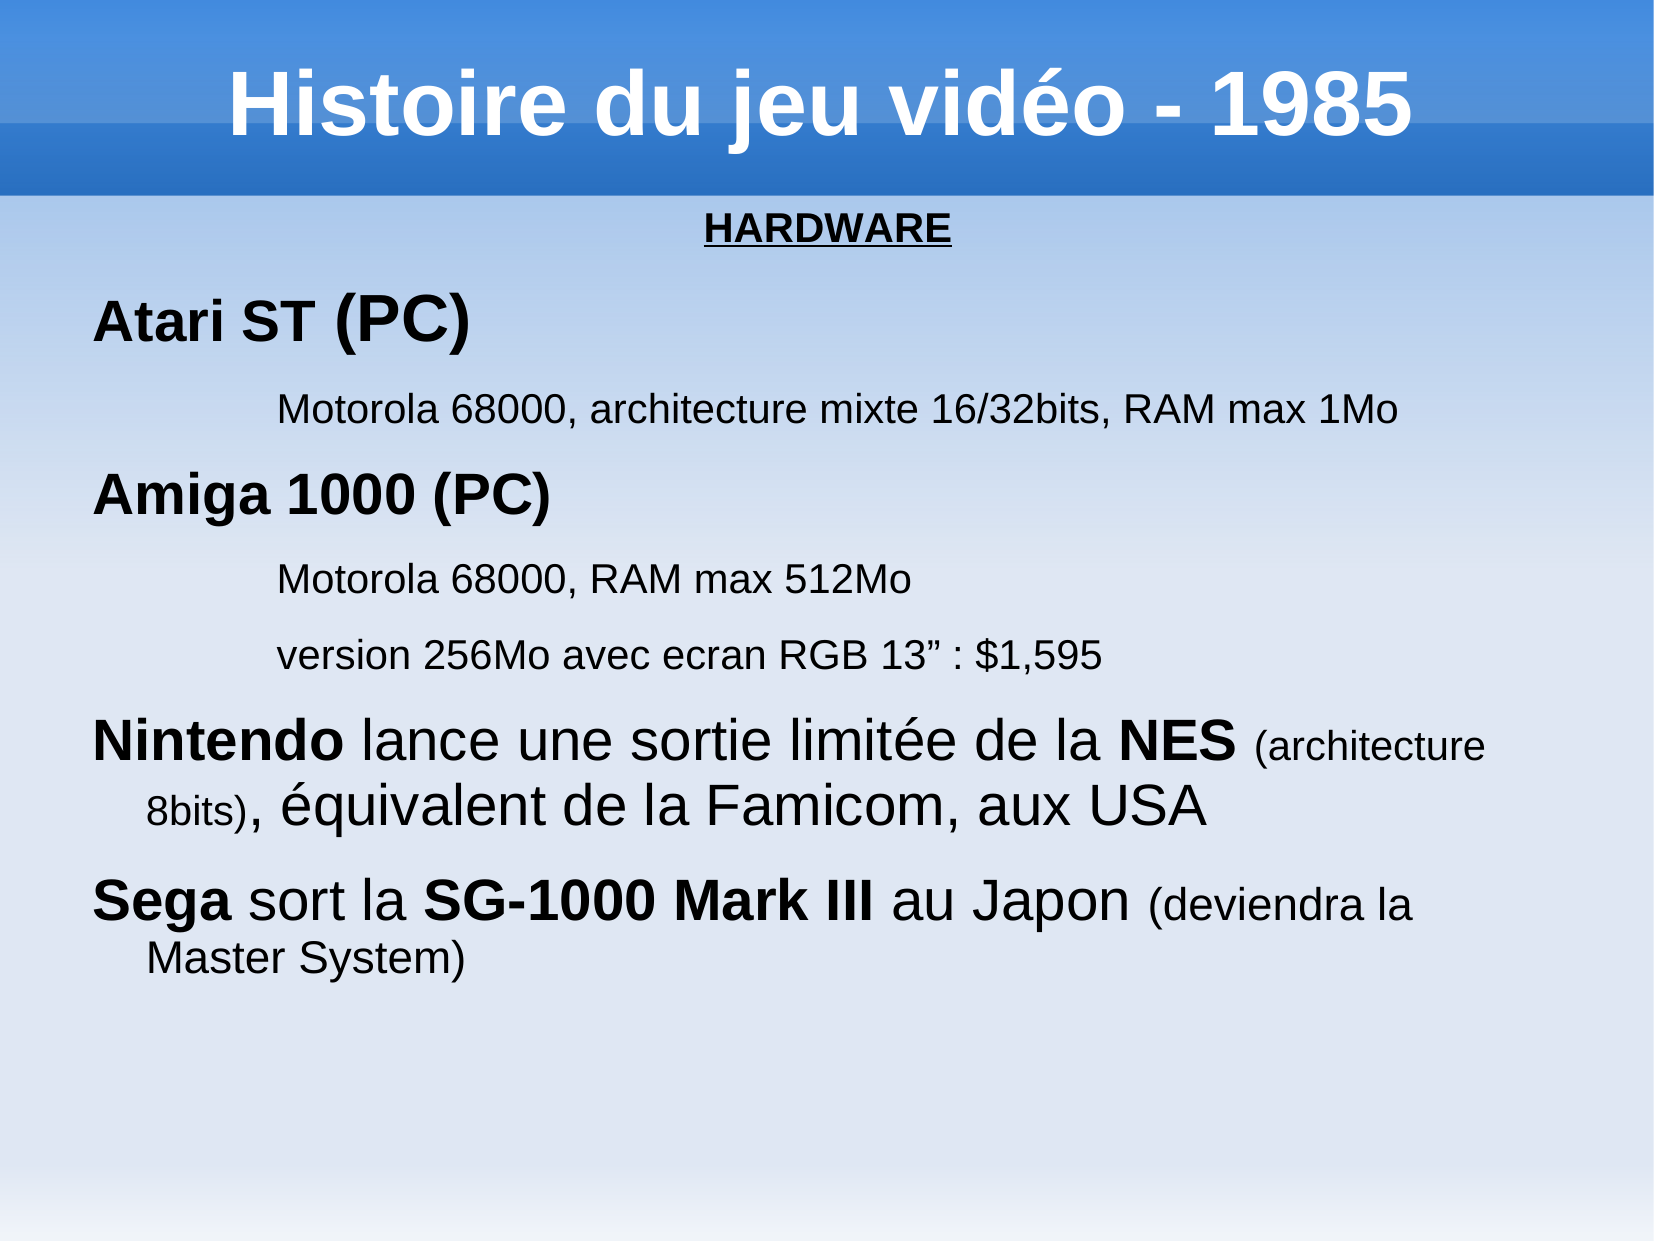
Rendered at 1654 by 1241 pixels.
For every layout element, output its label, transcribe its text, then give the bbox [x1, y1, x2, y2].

title Histoire du jeu vidéo - 1985 [76, 0, 1565, 208]
list HARDWARE Atari ST (PC) Motorola 68000, architecture mixte 16/32bits, RAM max 1Mo Amiga 1000 (PC) Motorola 68000, RAM max 512Mo version 256Mo avec ecran RGB 13” : $1,595 Nintendo lance une sortie limitée de la NES (architecture 8bits), équivalent de la Famicom, aux USA Sega sort la SG-1000 Mark III au Japon (deviendra la Master System) [75, 205, 1564, 1181]
picture [0, 0, 1654, 1241]
